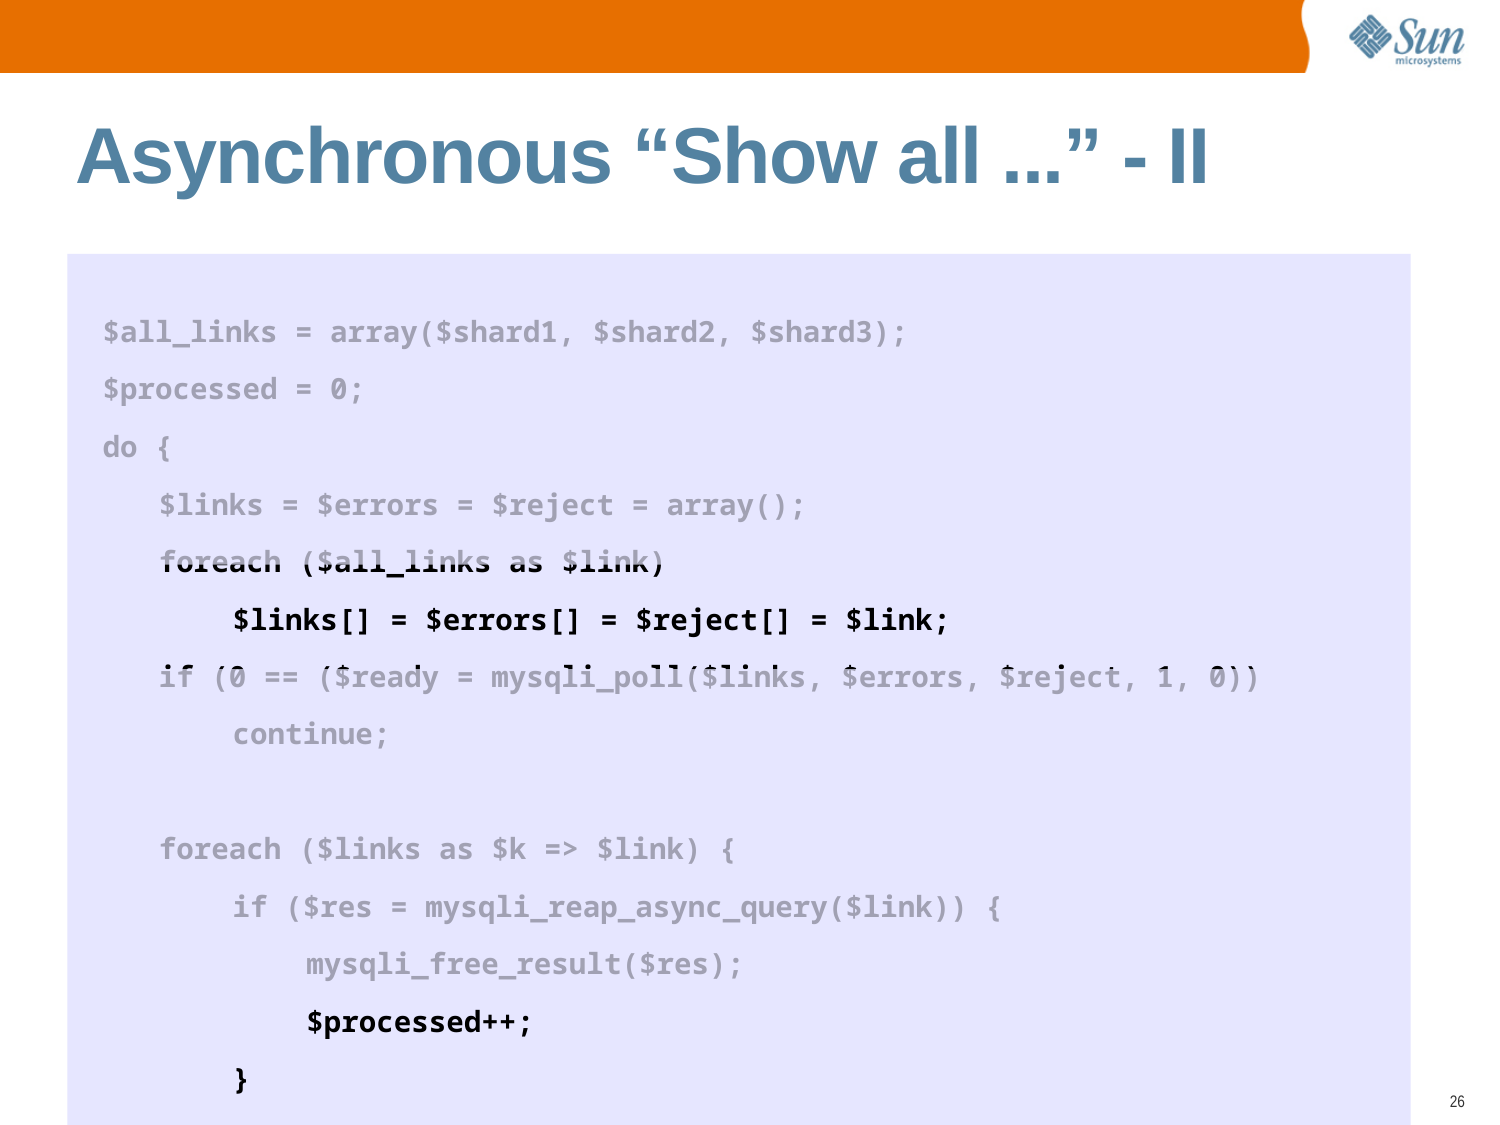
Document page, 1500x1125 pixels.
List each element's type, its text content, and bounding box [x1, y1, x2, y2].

title Asynchronous “Show all ...” - II [75, 119, 1437, 224]
text_box [69, 254, 1407, 565]
text_box [69, 806, 1407, 995]
text_box [69, 669, 1407, 760]
text_box $all_links = array($shard1, $shard2, $shard3); $processed = 0; do { $links = $errors = $reject = array(); foreach ($all_links as $link) $links[] = $errors[] = $reject[] = $link; if (0 == ($ready = mysqli_poll($links, $errors, $reject, 1, 0)) continue; foreach ($links as $k => $link) { if ($res = mysqli_reap_async_query($link)) { mysqli_free_result($res); $processed++; } } } while ($processed < count($all_links)); [67, 253, 1411, 1082]
picture [0, 0, 1500, 73]
